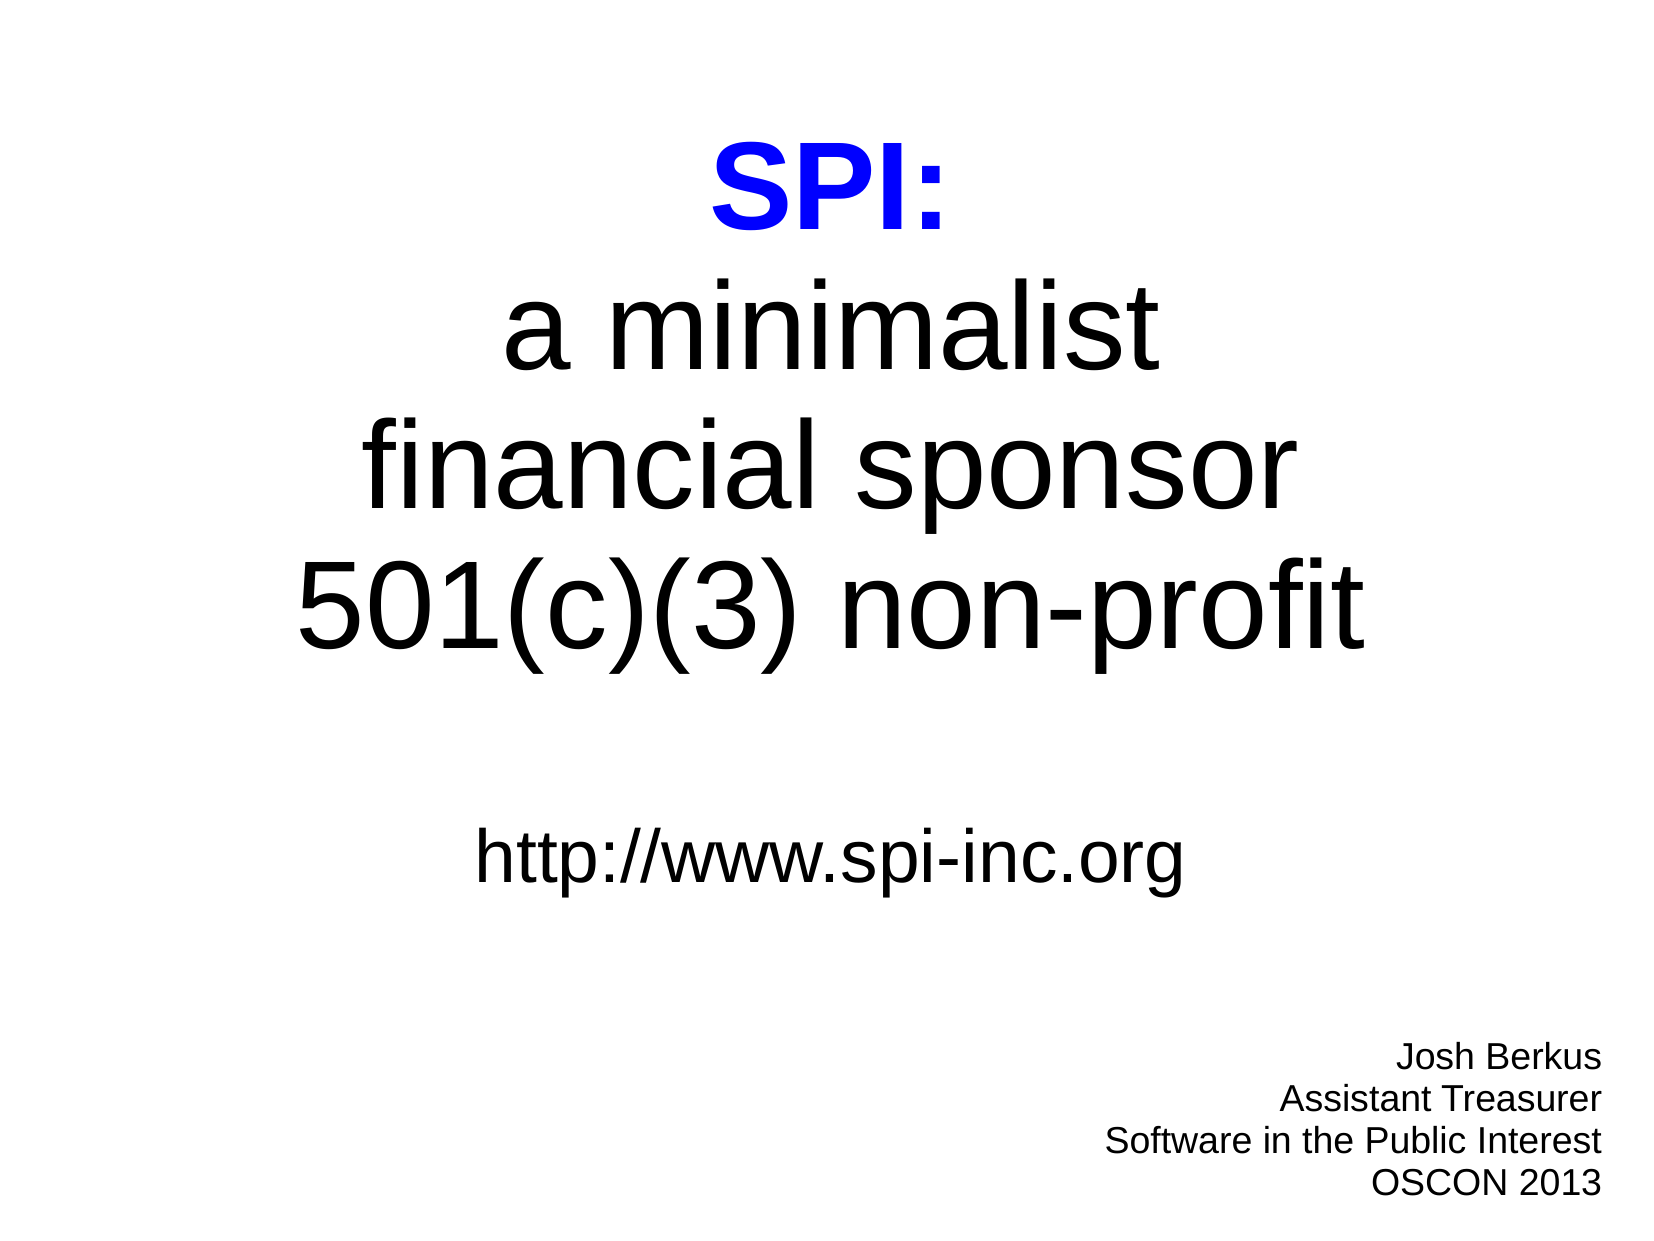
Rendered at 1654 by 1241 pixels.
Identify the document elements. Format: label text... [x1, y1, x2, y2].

text_box Josh Berkus Assistant Treasurer Software in the Public Interest OSCON 2013 [1076, 1028, 1617, 1231]
title SPI: a minimalist financial sponsor 501(c)(3) non-profit http://www.spi-inc.org [86, 70, 1576, 946]
